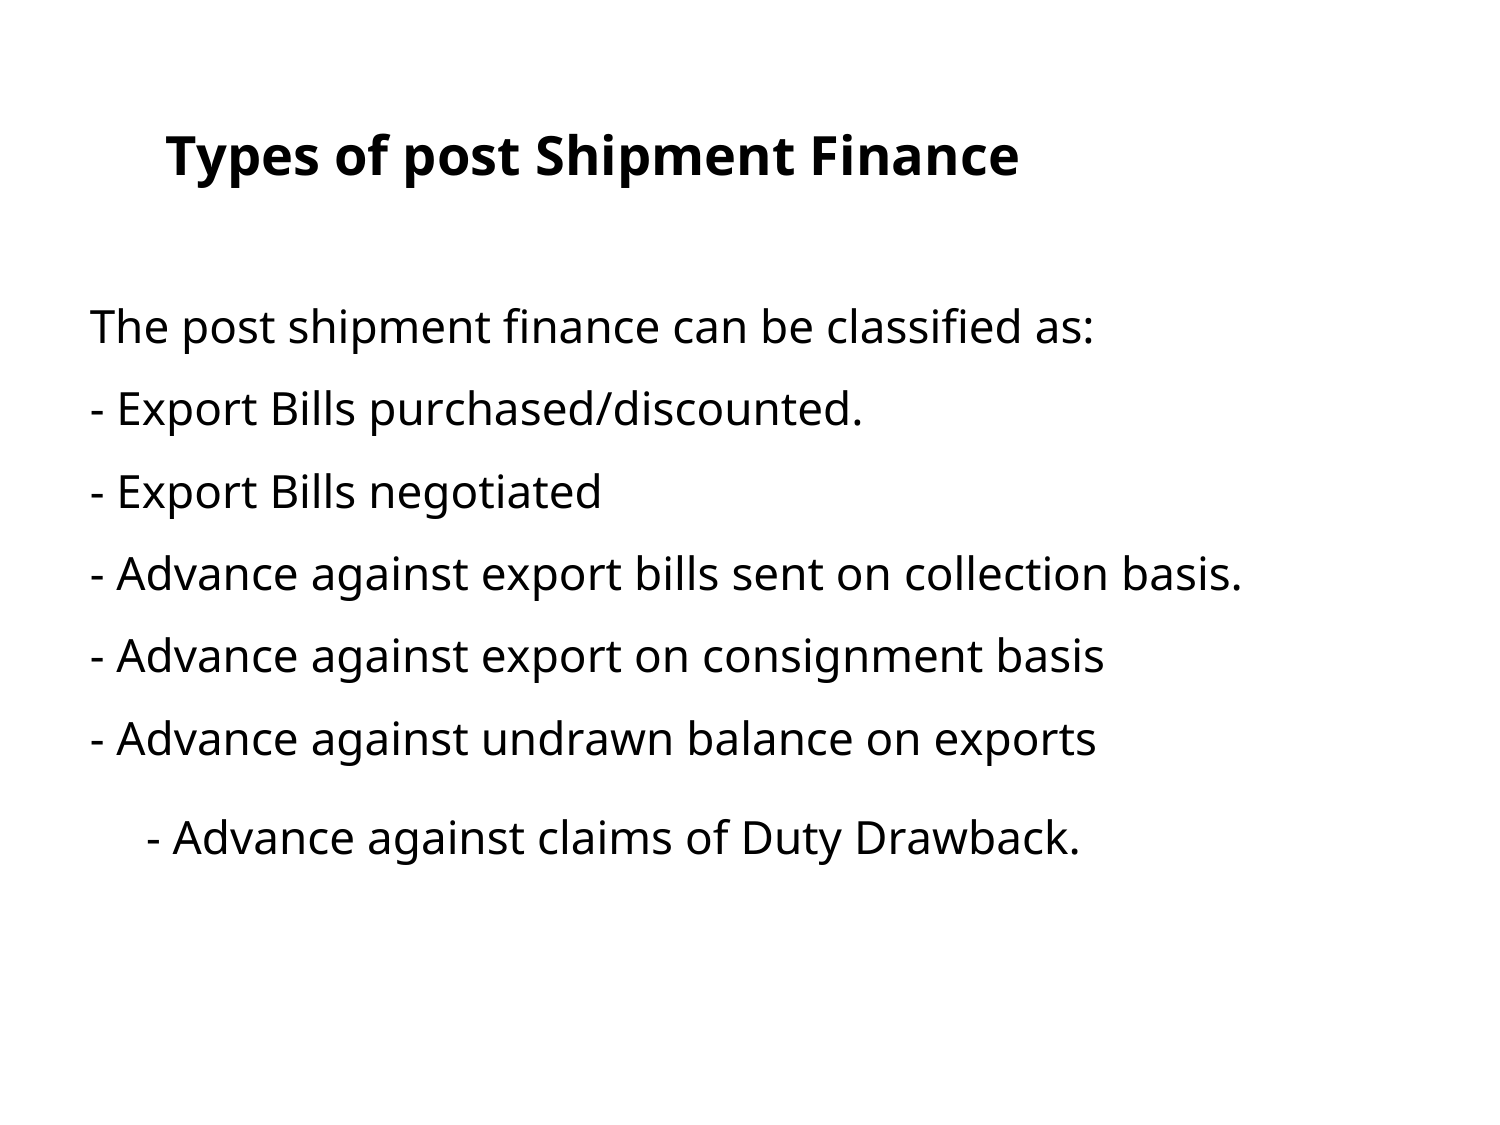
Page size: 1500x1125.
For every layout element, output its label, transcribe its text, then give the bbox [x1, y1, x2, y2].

list The post shipment finance can be classified as: - Export Bills purchased/discounted. - Export Bills negotiated - Advance against export bills sent on collection basis. - Advance against export on consignment basis - Advance against undrawn balance on exports - Advance against claims of Duty Drawback. [75, 262, 1425, 1005]
title Types of post Shipment Finance Finance [75, 45, 1425, 233]
